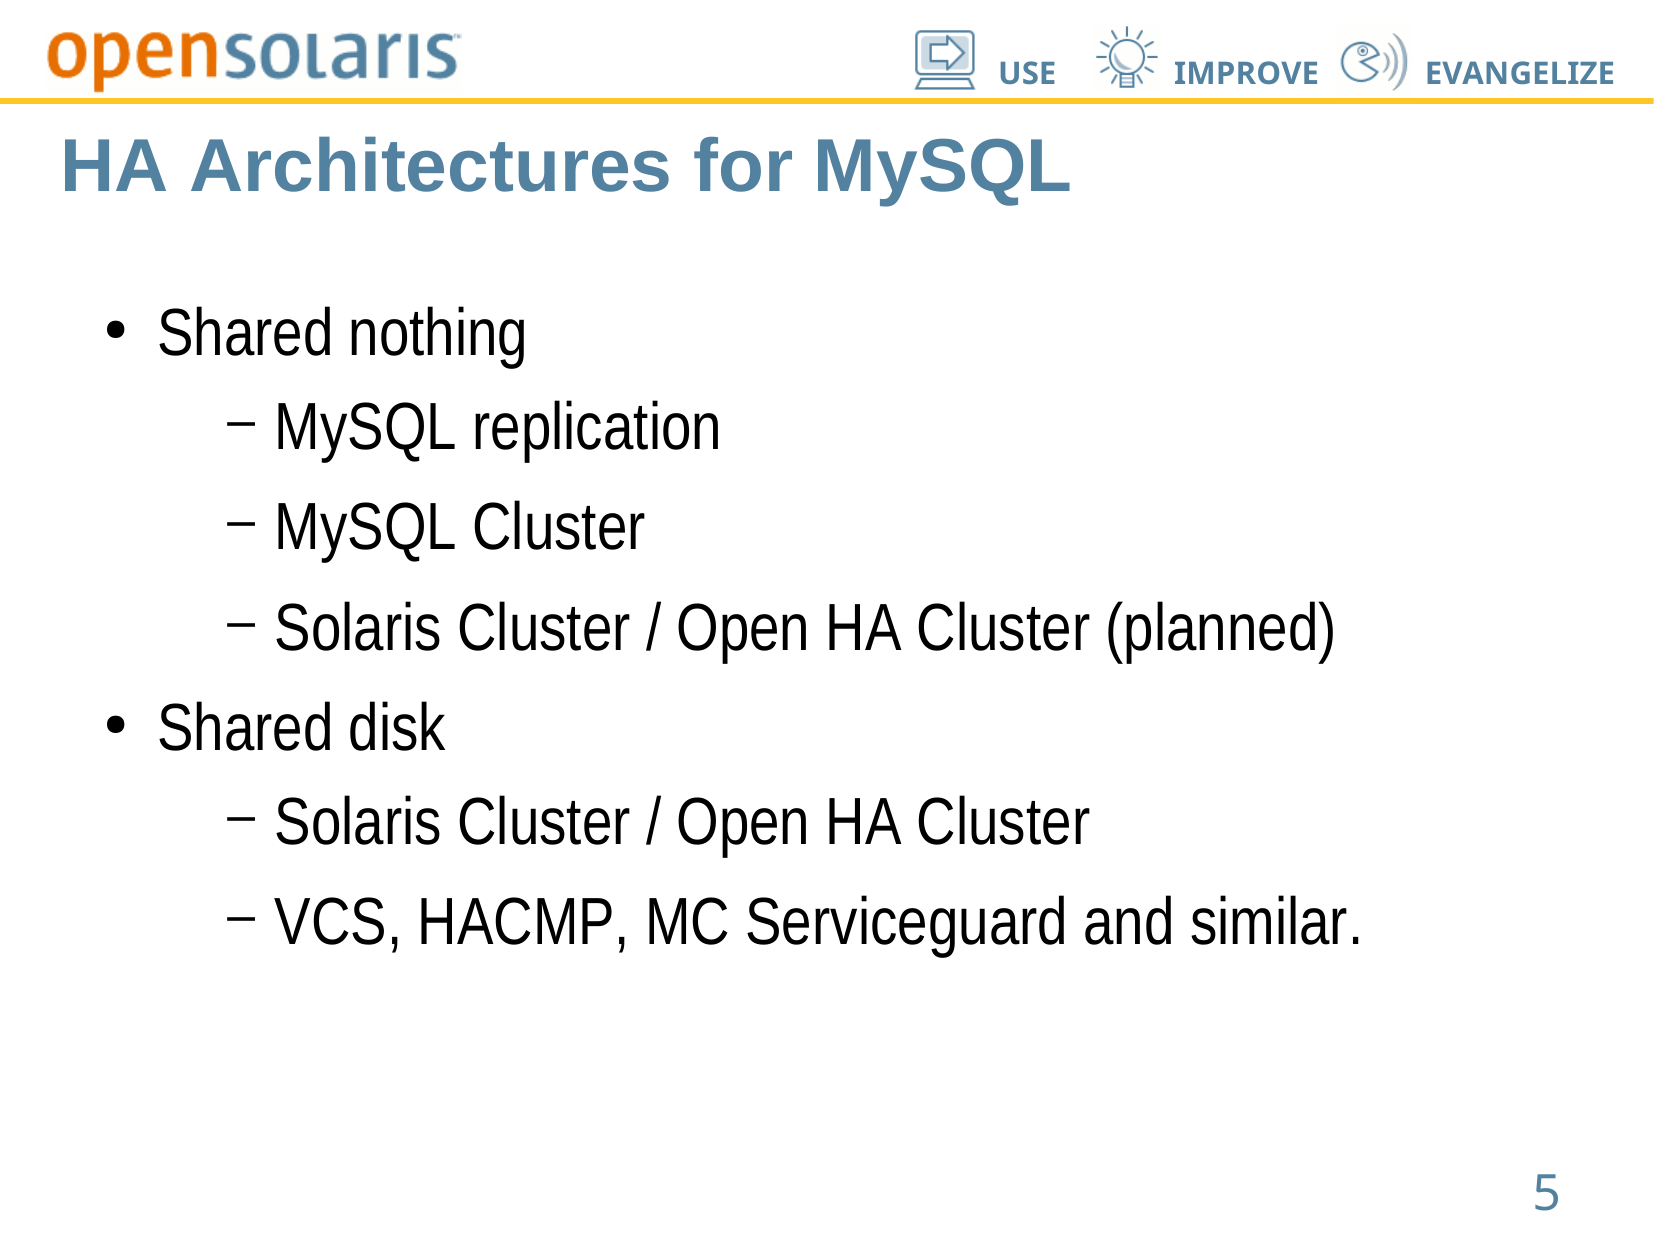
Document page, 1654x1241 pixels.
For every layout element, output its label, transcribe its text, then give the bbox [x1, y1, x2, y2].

picture [907, 22, 983, 98]
picture [46, 31, 462, 94]
title HA Architectures for MySQL [60, 120, 1534, 211]
picture [1093, 23, 1161, 91]
list Shared nothing MySQL replication MySQL Cluster Solaris Cluster / Open HA Cluster (planned) Shared disk Solaris Cluster / Open HA Cluster VCS, HACMP, MC Serviceguard and similar. [86, 293, 1560, 1060]
picture [1336, 24, 1412, 98]
